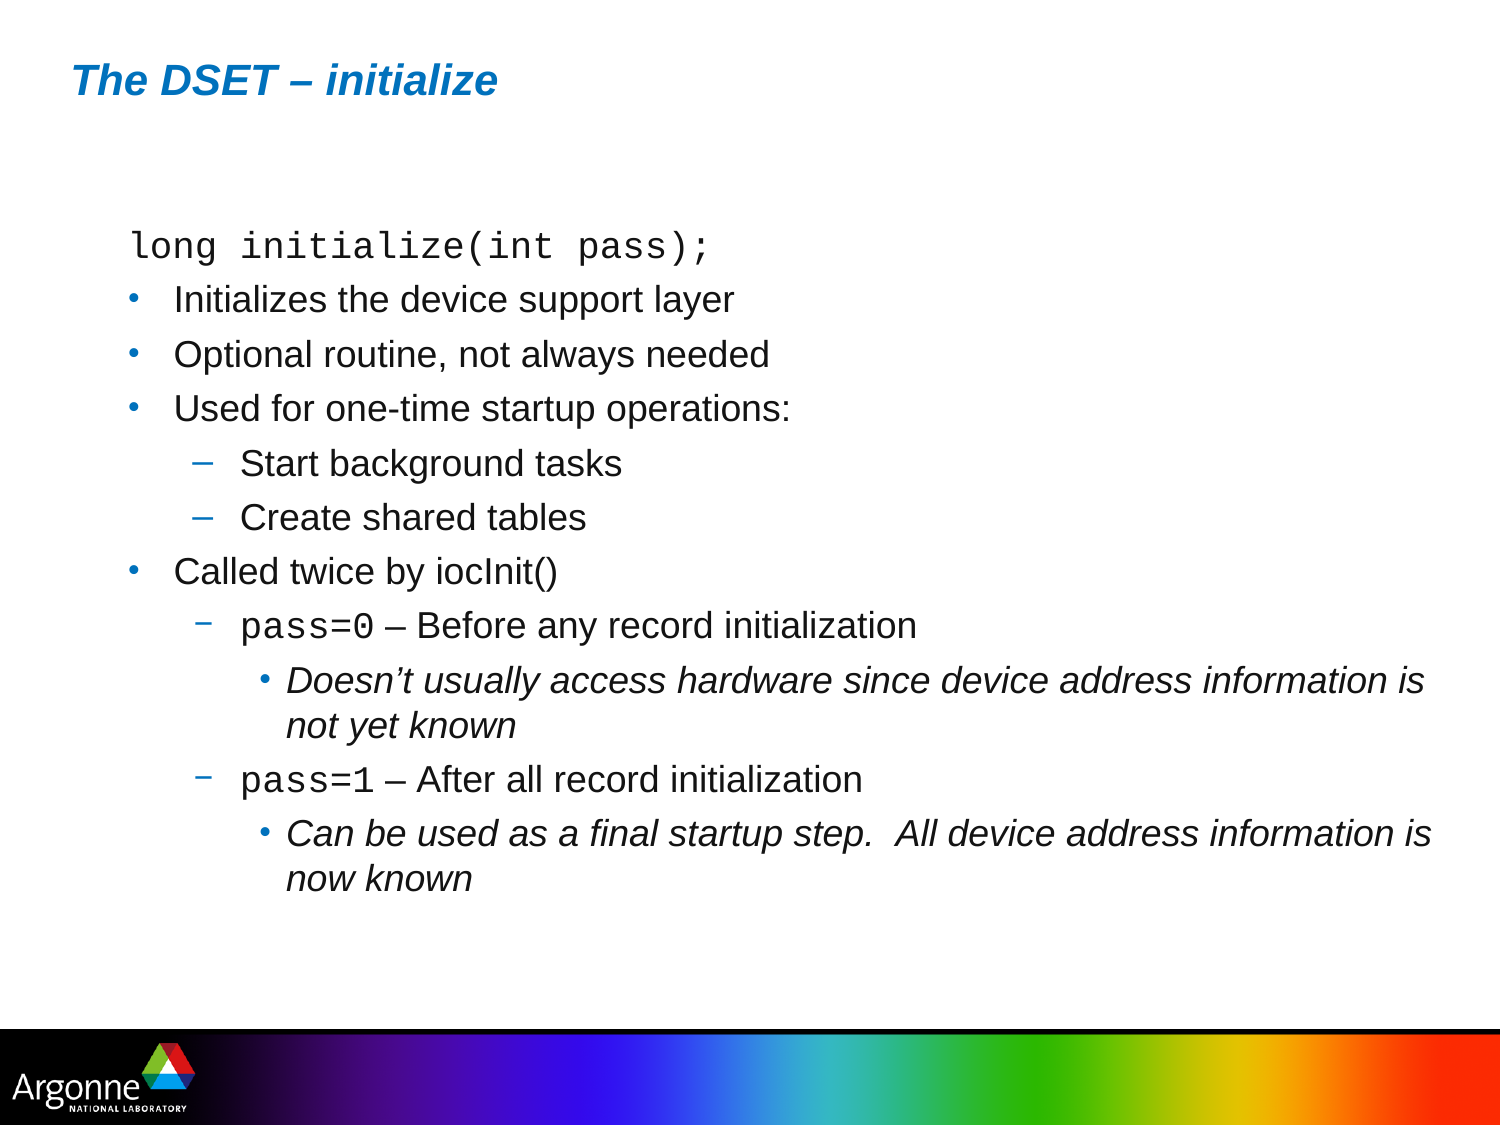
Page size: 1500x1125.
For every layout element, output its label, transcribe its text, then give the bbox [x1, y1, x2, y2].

list long initialize(int pass); Initializes the device support layer Optional routine, not always needed Used for one-time startup operations: Start background tasks Create shared tables Called twice by iocInit() pass=0 – Before any record initialization Doesn’t usually access hardware since device address information is not yet known pass=1 – After all record initialization Can be used as a final startup step. All device address information is now known [112, 213, 1457, 908]
picture [0, 1029, 1500, 1125]
title The DSET – initialize [55, 57, 1361, 113]
